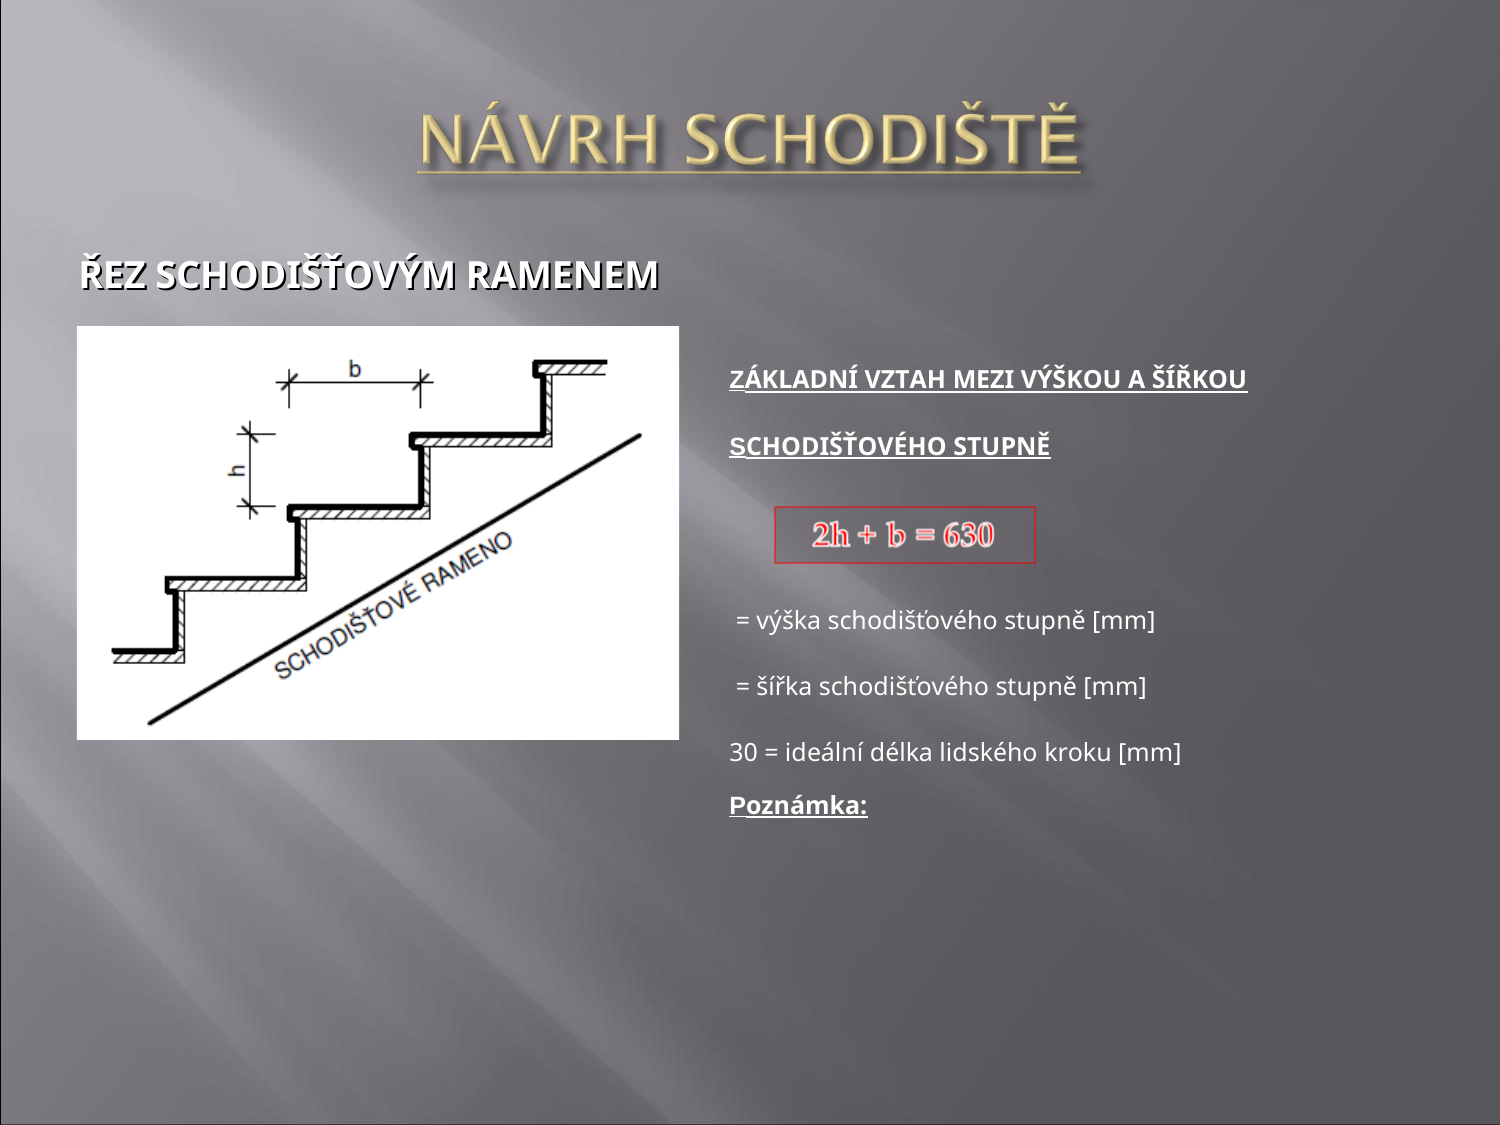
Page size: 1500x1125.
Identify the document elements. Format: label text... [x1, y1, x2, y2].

text_box ŘEZ SCHODIŠŤOVÝM RAMENEM [41, 243, 1412, 327]
text_box PPoznámka: HHodnotu 630 je nutné dodržet vždy při návrhu schodiště v novostavbách. PPři návrhu schodiště v rámci rekonstrukce stávajícího objektu lze tuto hodnotu snížit na 610. [714, 751, 1459, 1094]
picture [0, 0, 1500, 1125]
text_box [73, 43, 1427, 235]
text_box ZZÁKLADNÍ VZTAH MEZI VÝŠKOU A ŠÍŘKOU SSCHODIŠŤOVÉHO STUPNĚ h = výška schodišťového stupně [mm] b = šířka schodišťového stupně [mm] 630 = ideální délka lidského kroku [mm] [714, 326, 1471, 669]
